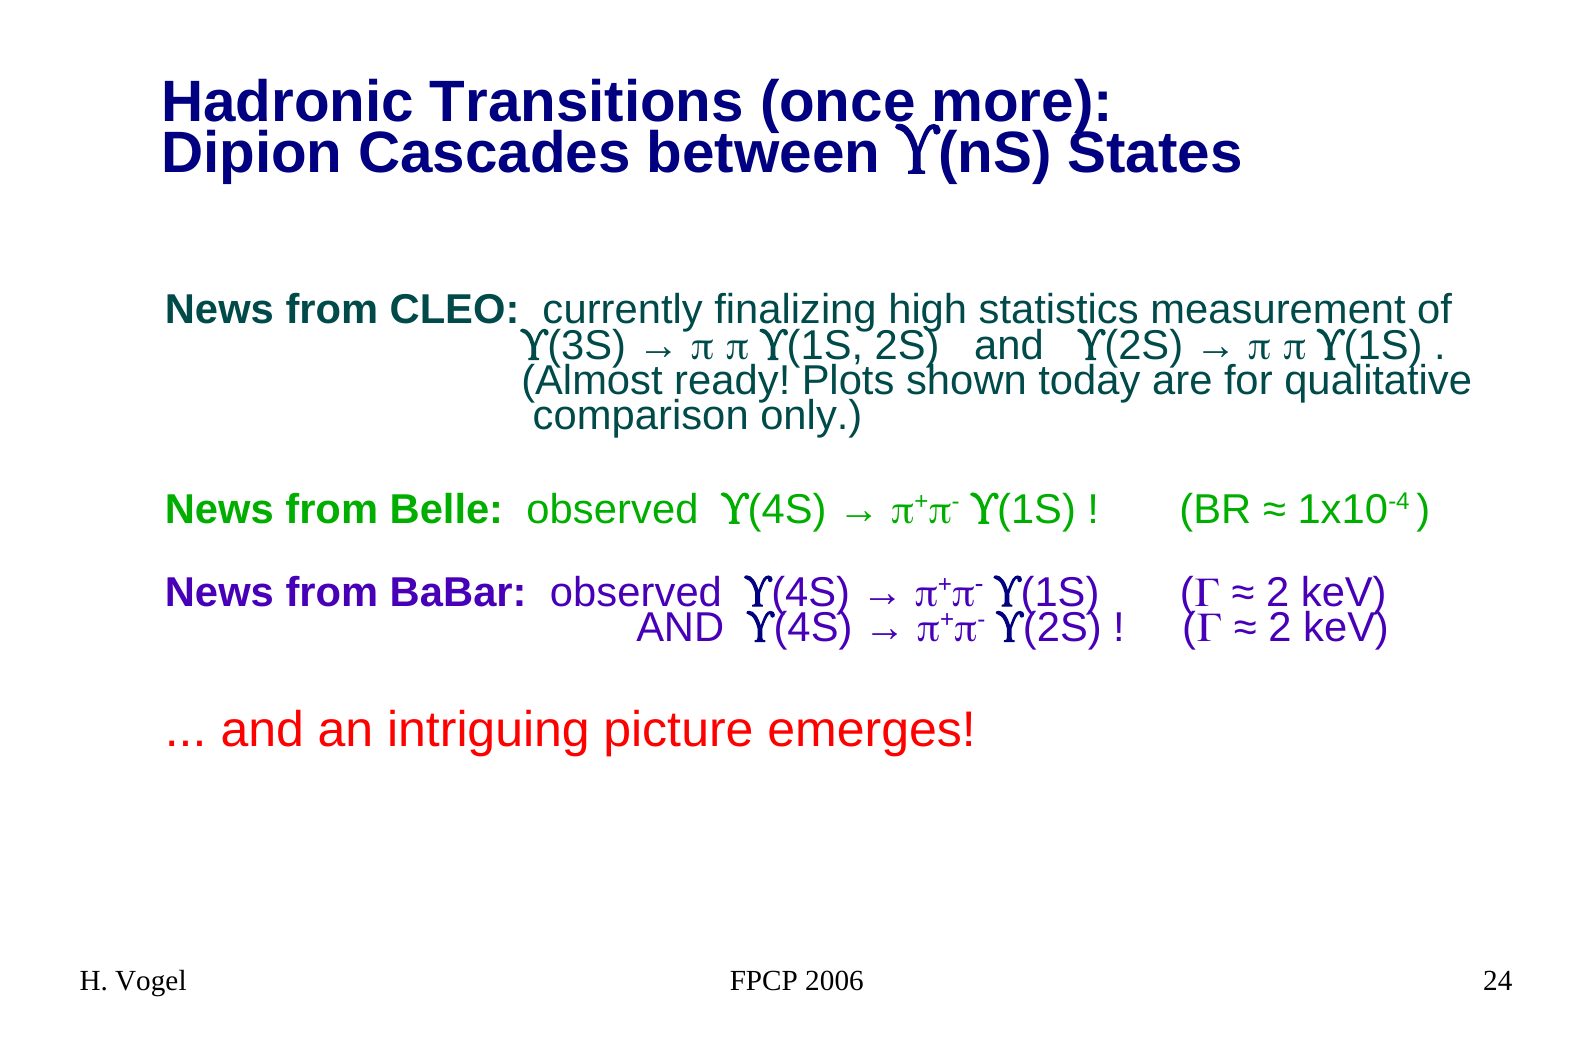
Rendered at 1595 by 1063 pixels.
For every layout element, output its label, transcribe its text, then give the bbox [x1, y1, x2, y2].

text_box News from CLEO: currently finalizing high statistics measurement of (3S) →  (1S, 2S) and (2S) →  (1S) . (Almost ready! Plots shown today are for qualitative comparison only.) [149, 288, 1490, 445]
text_box News from BaBar: observed (4S) → + (1S) ( ≈ 2 keV) AND (4S) → +- (2S) ! ( ≈ 2 keV) ... and an intriguing picture emerges! [149, 570, 1439, 763]
text_box News from Belle: observed (4S) → +- (1S) ! (BR ≈ 1x10-4 ) [150, 487, 1448, 538]
text_box Hadronic Transitions (once more): Dipion Cascades between (nS) States [146, 75, 1259, 191]
